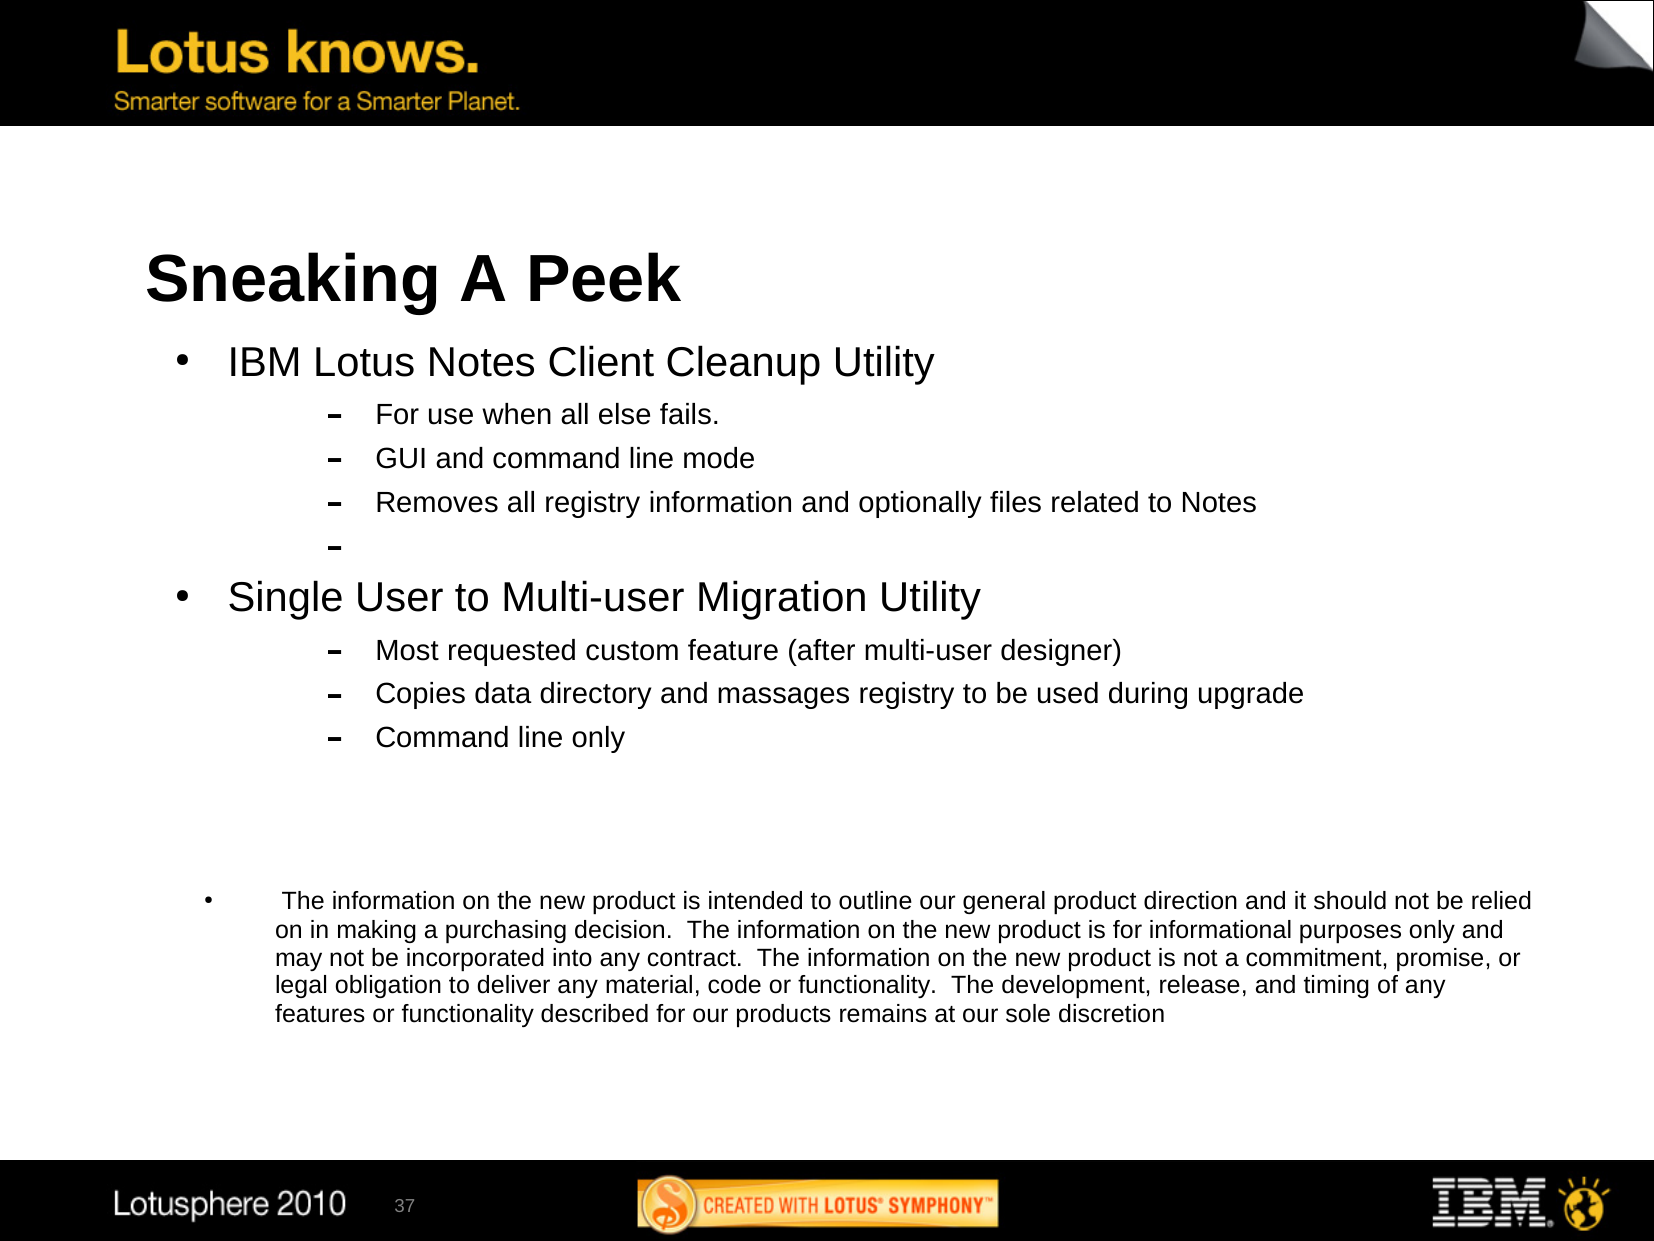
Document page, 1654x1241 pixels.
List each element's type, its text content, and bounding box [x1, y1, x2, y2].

text_box The information on the new product is intended to outline our general product direction and it should not be relied on in making a purchasing decision. The information on the new product is for informational purposes only and may not be incorporated into any contract. The information on the new product is not a commitment, promise, or legal obligation to deliver any material, code or functionality. The development, release, and timing of any features or functionality described for our products remains at our sole discretion [133, 886, 1539, 1028]
picture [1, 1161, 1653, 1241]
title Sneaking A Peek [145, 144, 1513, 316]
list IBM Lotus Notes Client Cleanup Utility For use when all else fails. GUI and command line mode Removes all registry information and optionally files related to Notes Single User to Multi-user Migration Utility Most requested custom feature (after multi-user designer) Copies data directory and massages registry to be used during upgrade Command line only [139, 338, 1552, 793]
picture [1, 1, 1653, 125]
